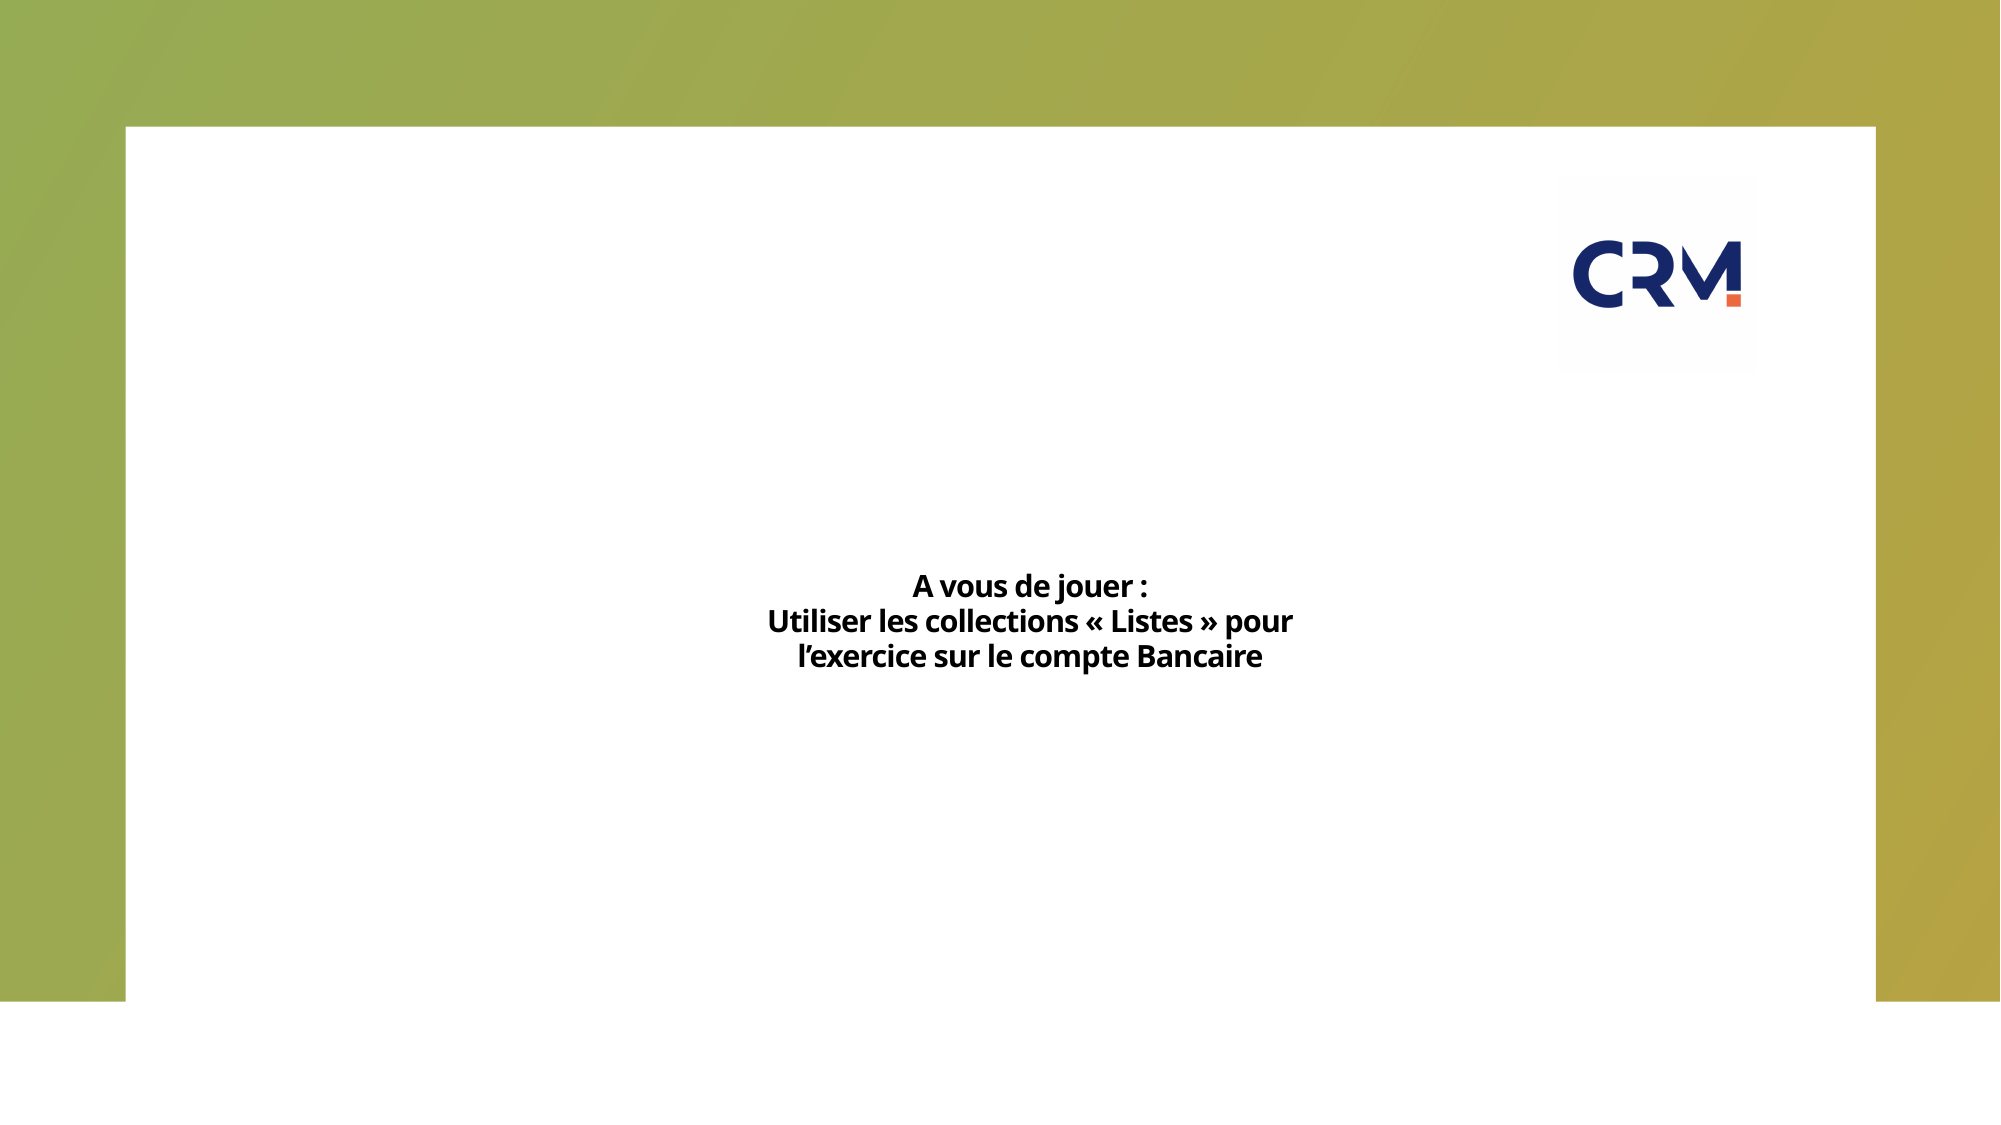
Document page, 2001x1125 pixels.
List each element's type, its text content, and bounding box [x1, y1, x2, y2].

list [244, 372, 946, 1033]
title A vous de jouer : Utiliser les collections « Listes » pour l’exercice sur le compte Bancaire [946, 562, 1781, 683]
picture [1558, 175, 1756, 373]
